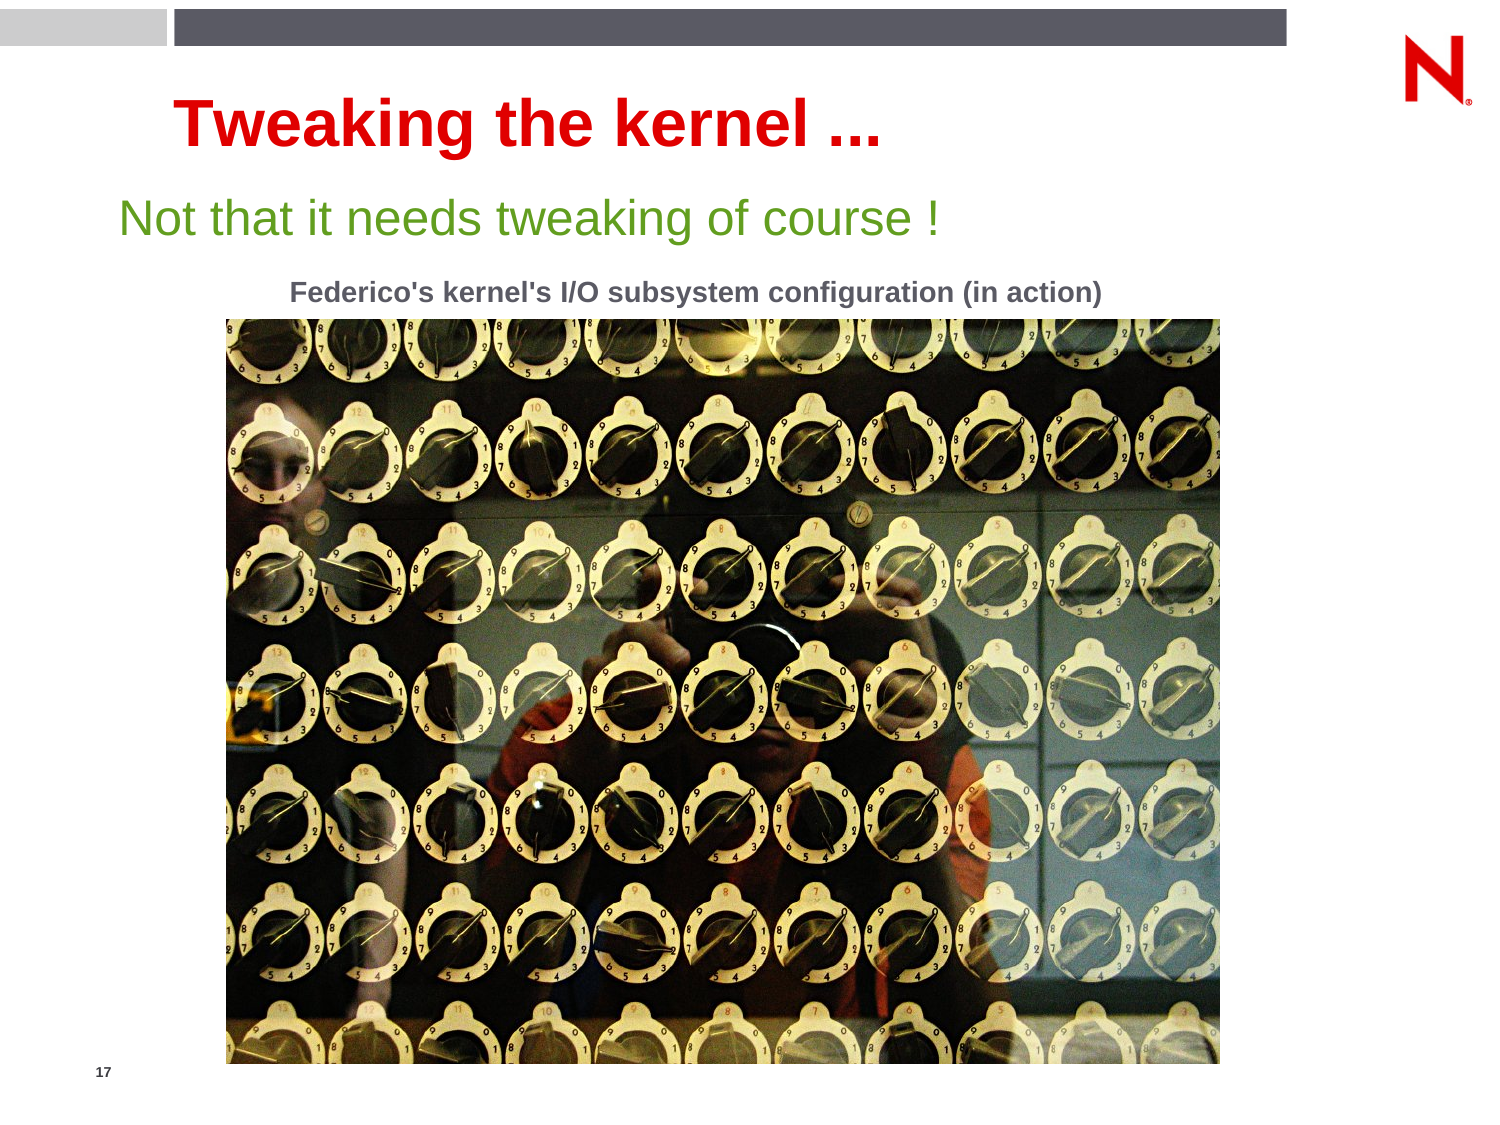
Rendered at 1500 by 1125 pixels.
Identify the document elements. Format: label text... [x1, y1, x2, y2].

text_box Federico's kernel's I/O subsystem configuration (in action) [289, 274, 1118, 308]
list Not that it needs tweaking of course ! [118, 187, 1435, 1062]
picture [226, 319, 1220, 1064]
picture [1403, 32, 1473, 107]
title Tweaking the kernel ... [173, 41, 1395, 187]
